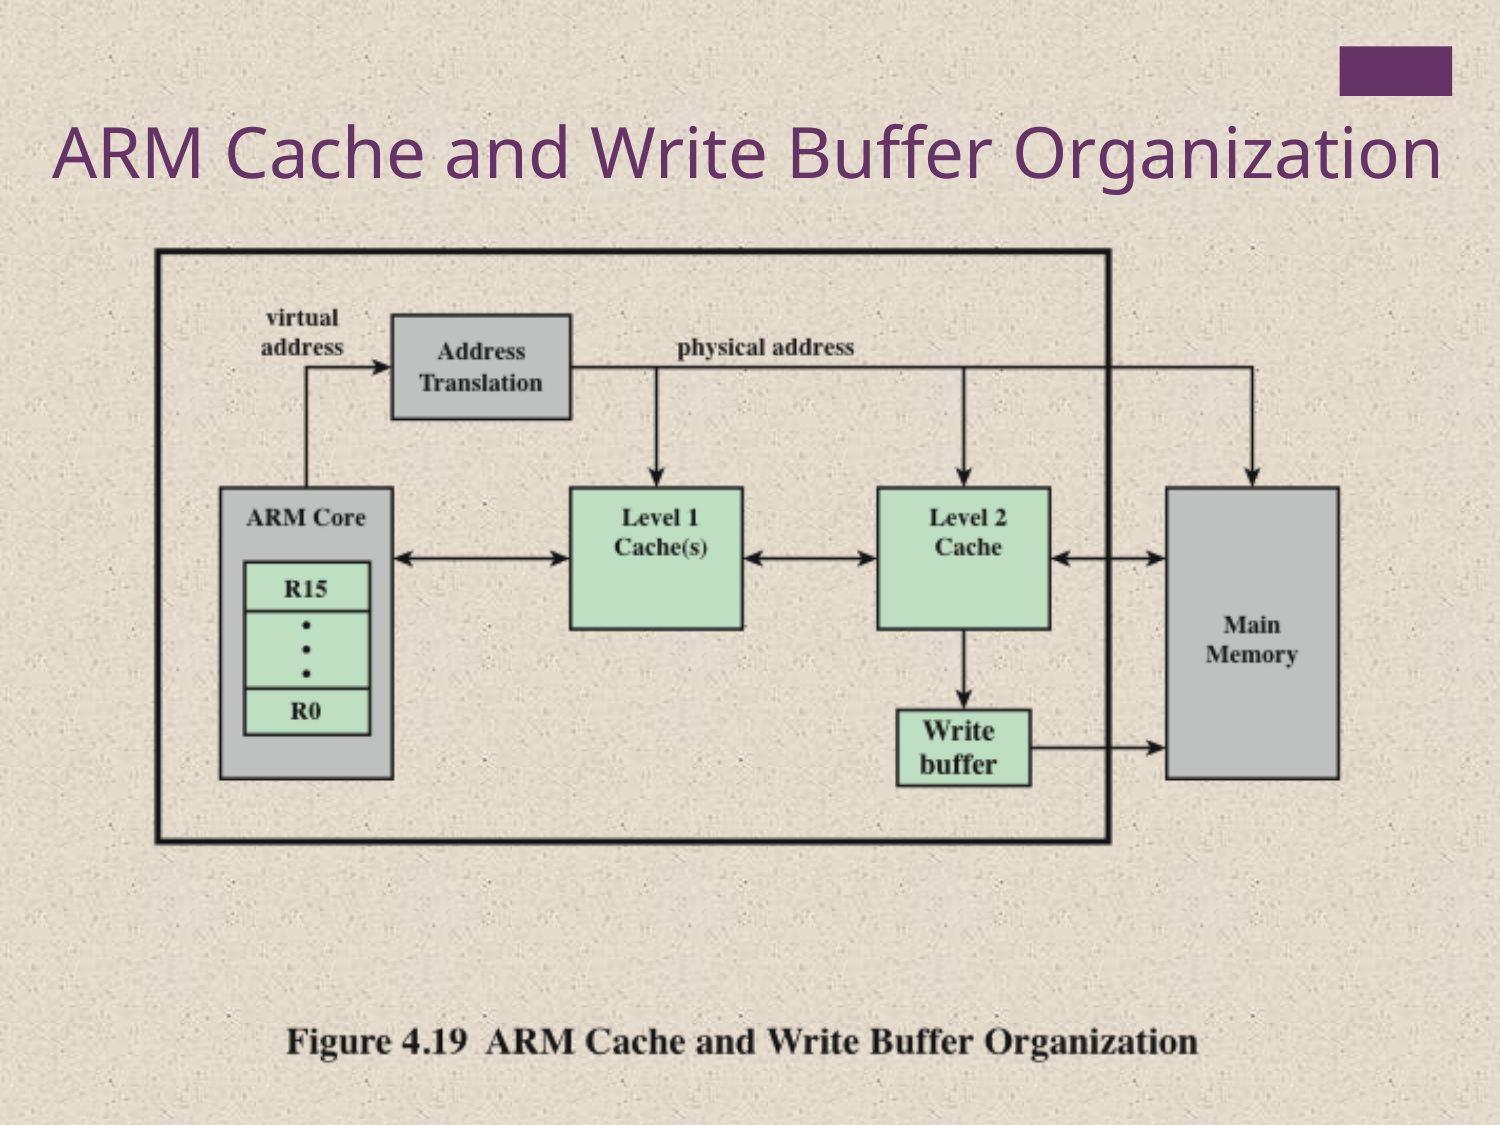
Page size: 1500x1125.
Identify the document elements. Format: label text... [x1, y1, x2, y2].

title ARM Cache and Write Buffer Organization [37, 99, 1463, 229]
picture [0, 0, 1500, 1125]
